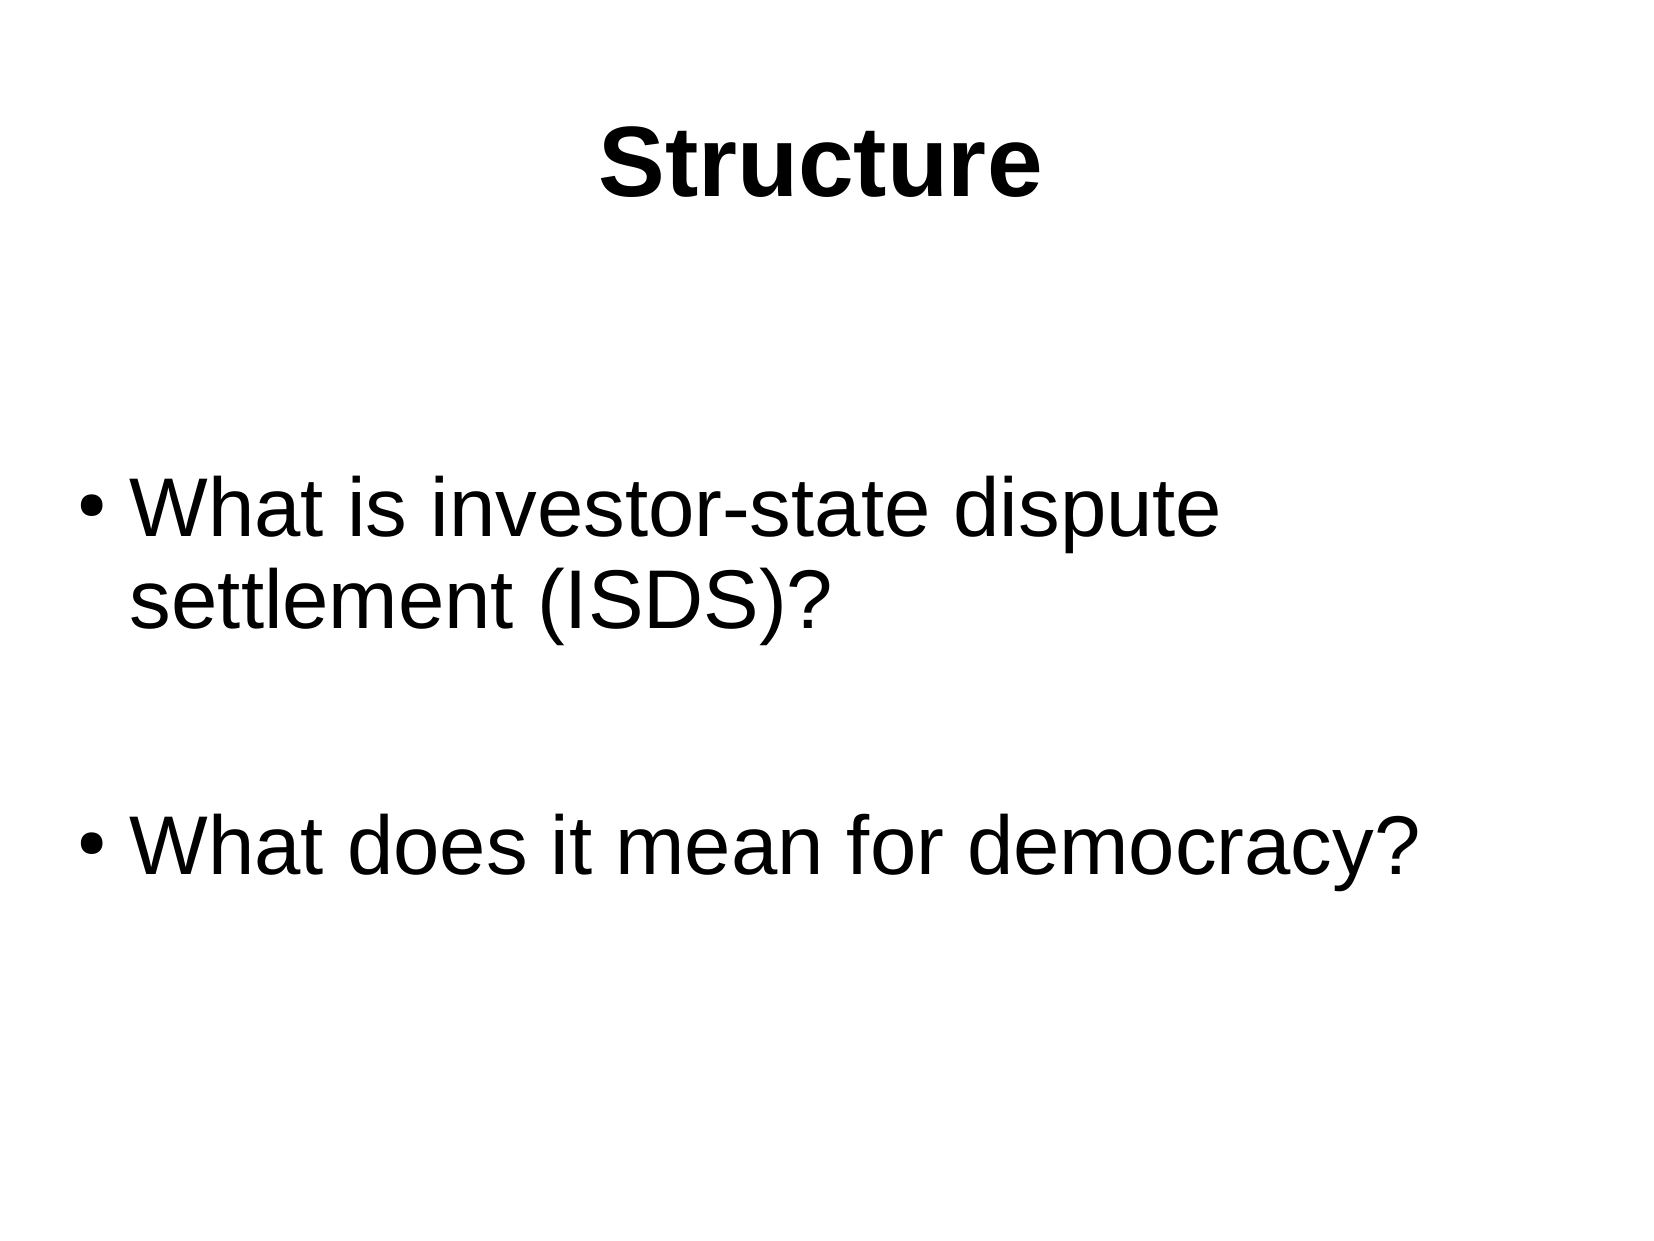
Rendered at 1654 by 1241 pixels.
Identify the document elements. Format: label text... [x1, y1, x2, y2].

title Structure [76, 58, 1565, 266]
list What is investor-state dispute settlement (ISDS)? What does it mean for democracy? [59, 338, 1565, 1110]
